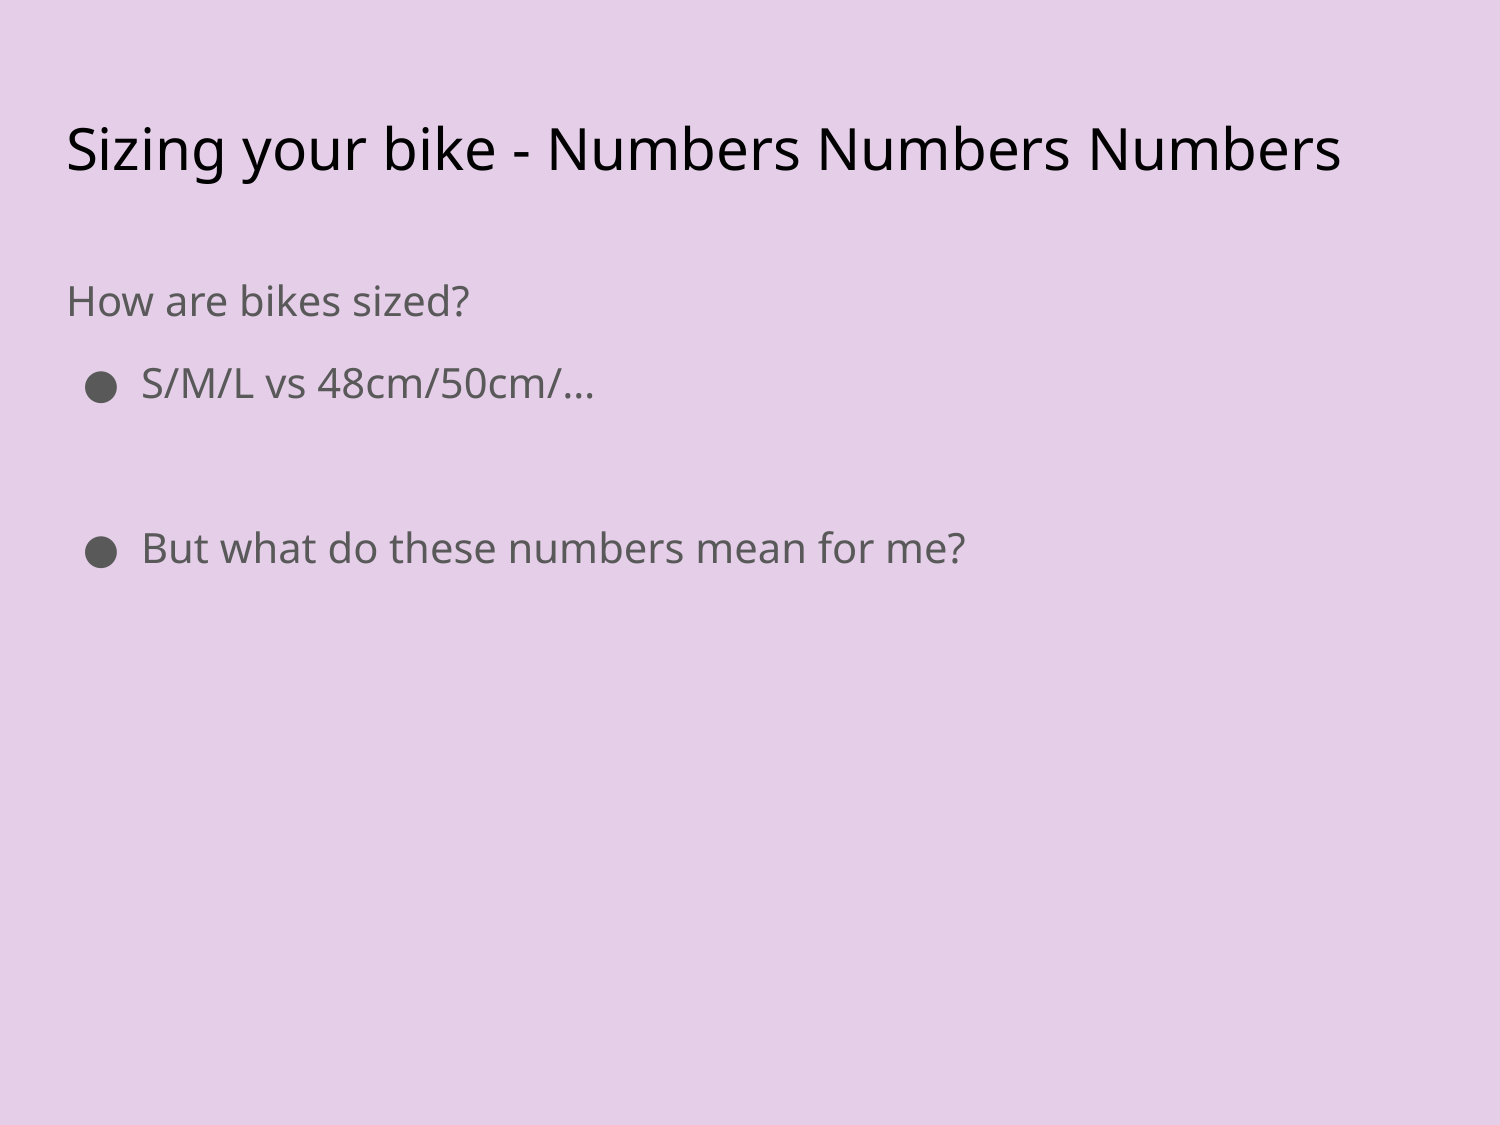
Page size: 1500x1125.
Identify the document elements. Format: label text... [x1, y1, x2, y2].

title Sizing your bike - Numbers Numbers Numbers [51, 97, 1449, 223]
list How are bikes sized? S/M/L vs 48cm/50cm/… But what do these numbers mean for me? [51, 252, 1449, 1000]
